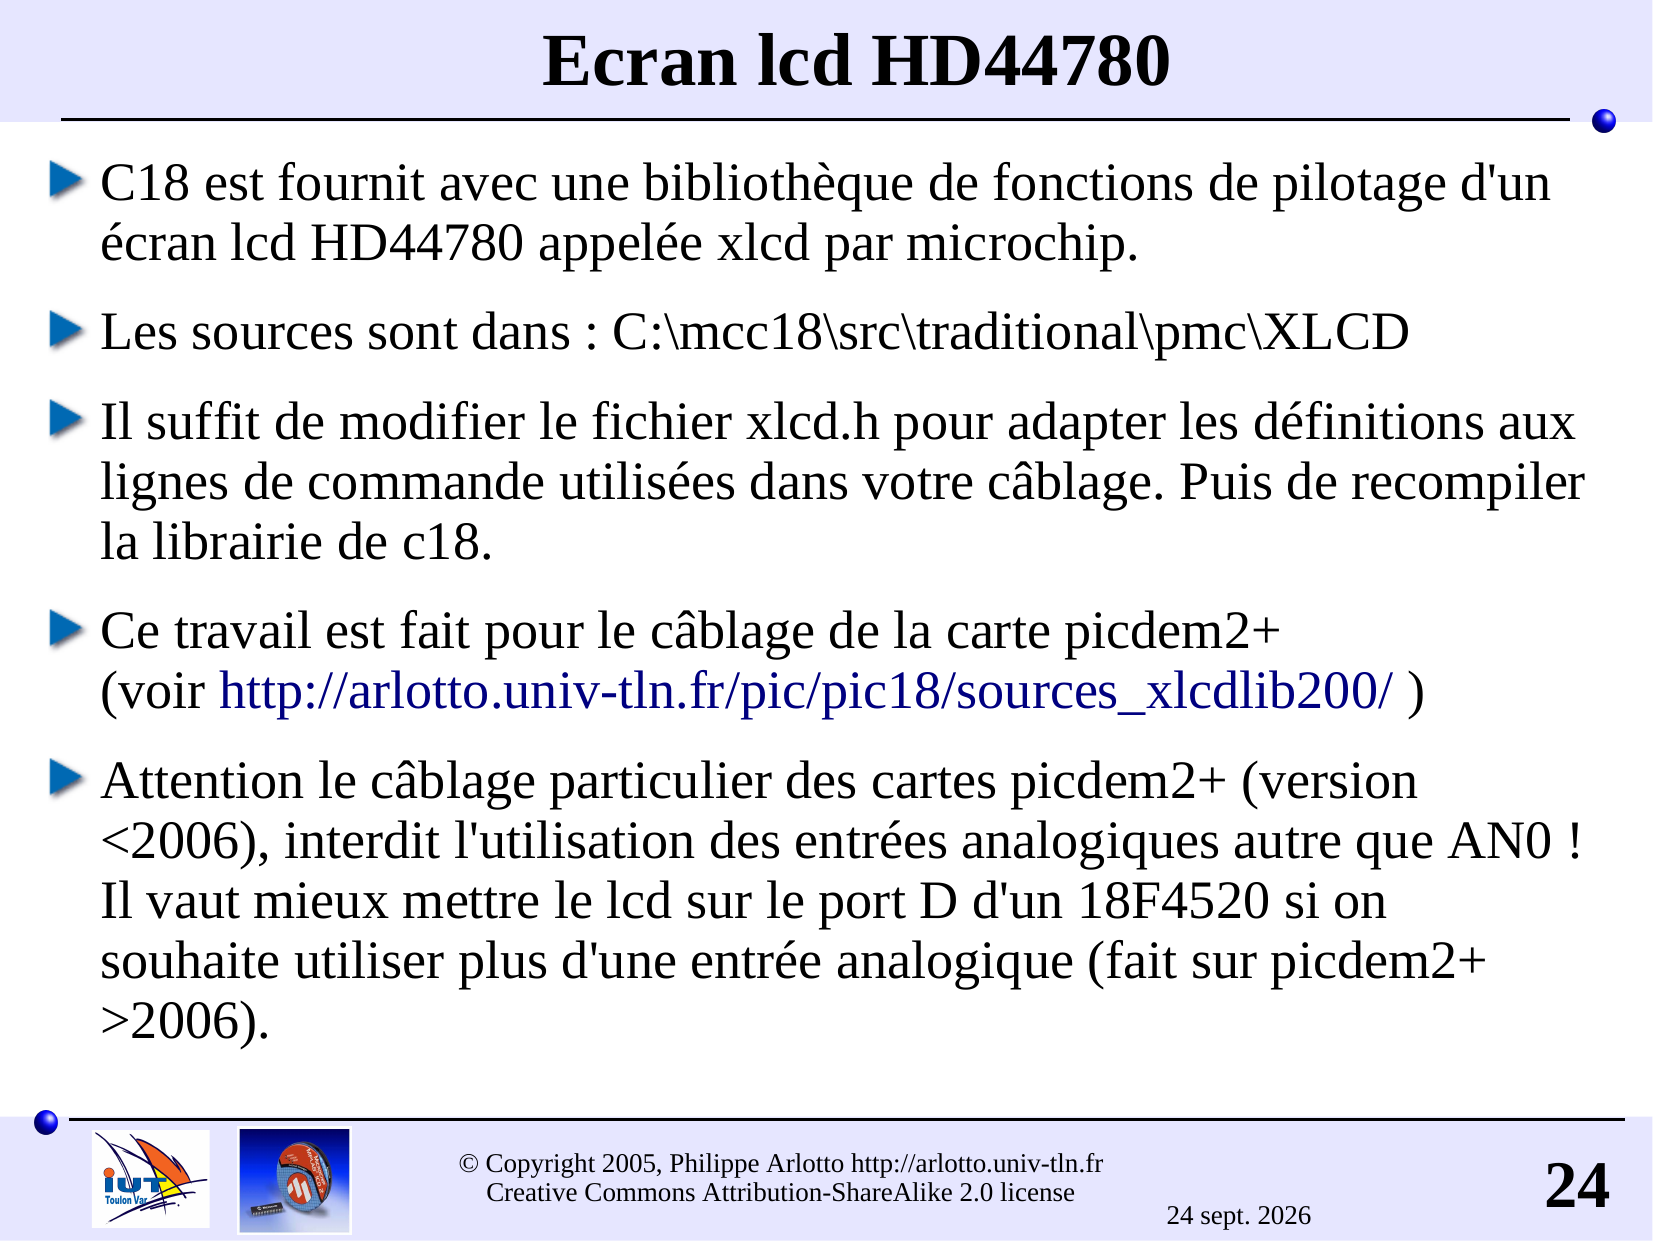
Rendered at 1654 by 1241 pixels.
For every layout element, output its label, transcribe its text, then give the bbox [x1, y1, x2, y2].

picture [237, 1126, 352, 1235]
list C18 est fournit avec une bibliothèque de fonctions de pilotage d'un écran lcd HD44780 appelée xlcd par microchip. Les sources sont dans : C:\mcc18\src\traditional\pmc\XLCD Il suffit de modifier le fichier xlcd.h pour adapter les définitions aux lignes de commande utilisées dans votre câblage. Puis de recompiler la librairie de c18. Ce travail est fait pour le câblage de la carte picdem2+ (voir http://arlotto.univ-tln.fr/pic/pic18/sources_xlcdlib200/ ) Attention le câblage particulier des cartes picdem2+ (version <2006), interdit l'utilisation des entrées analogiques autre que AN0 ! Il vaut mieux mettre le lcd sur le port D d'un 18F4520 si on souhaite utiliser plus d'une entrée analogique (fait sur picdem2+ >2006). [29, 151, 1595, 1122]
title Ecran lcd HD44780 [95, 11, 1585, 110]
